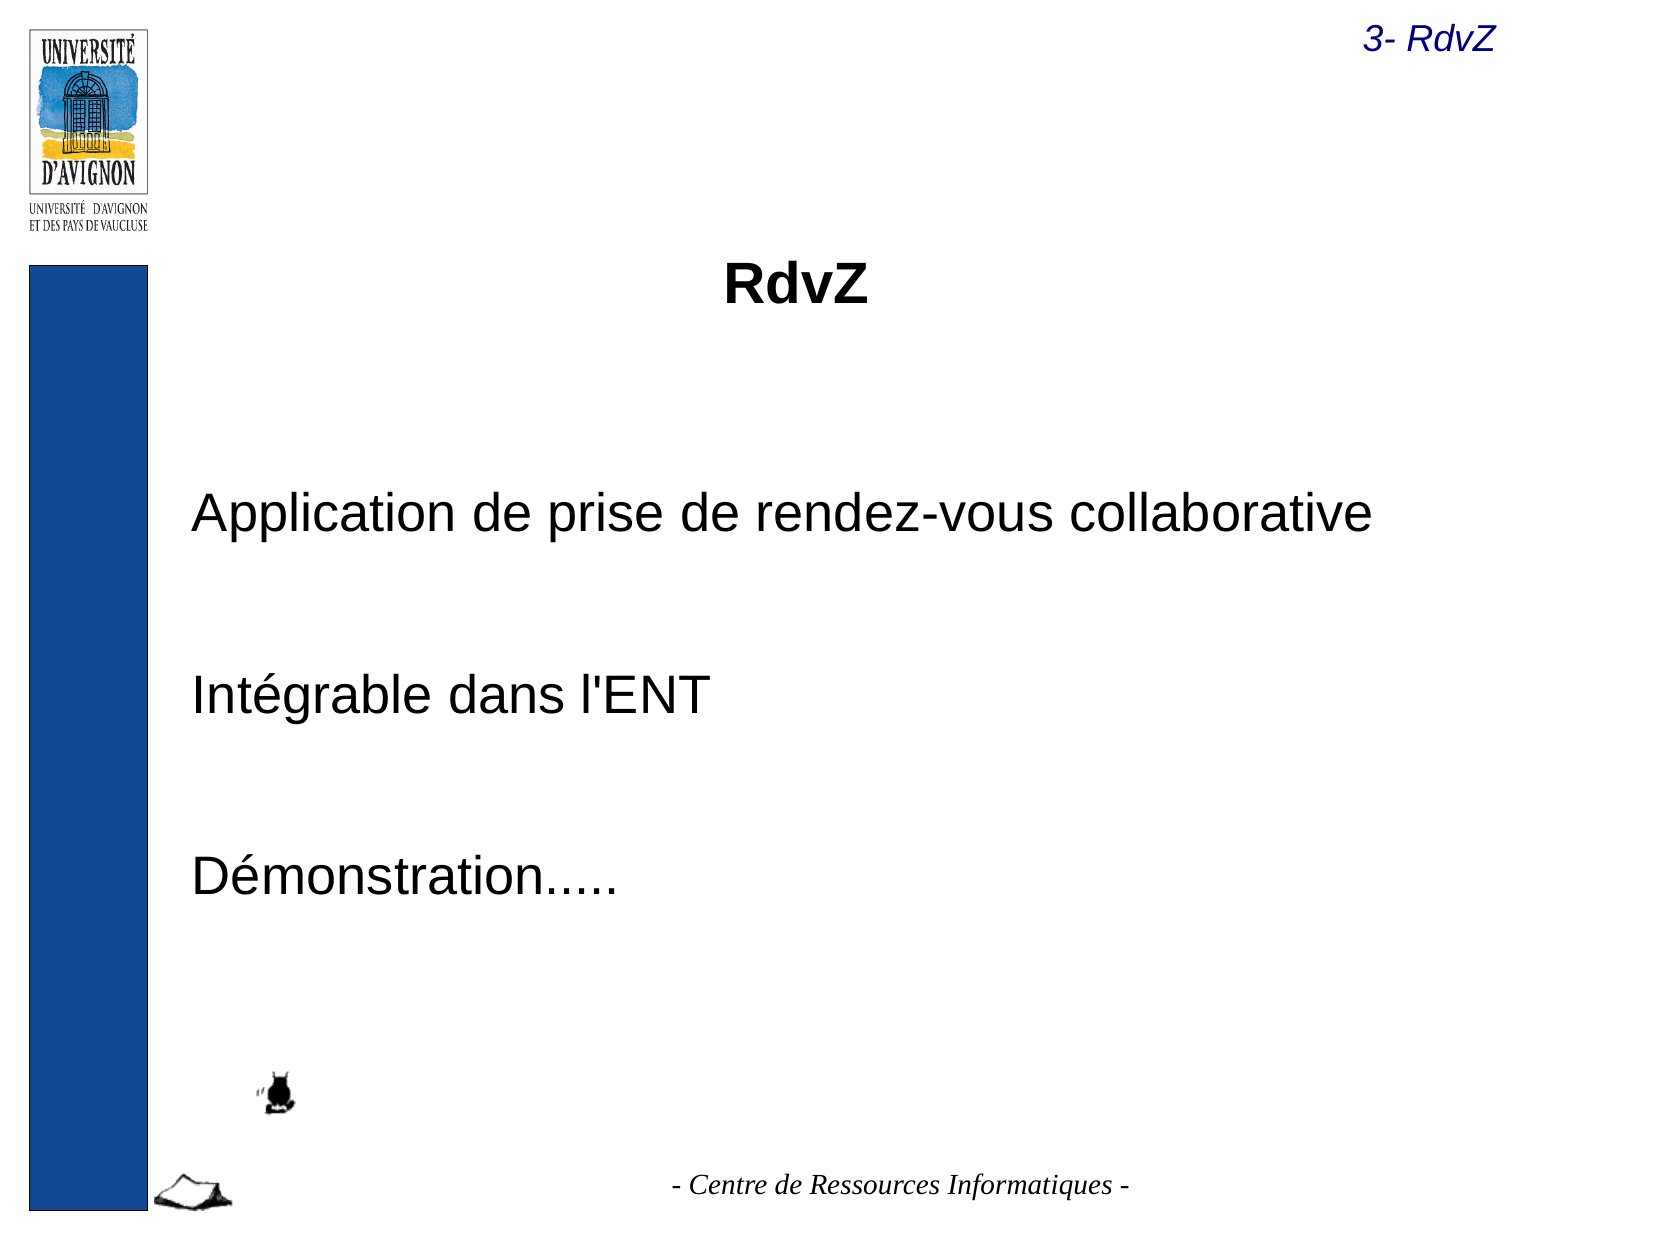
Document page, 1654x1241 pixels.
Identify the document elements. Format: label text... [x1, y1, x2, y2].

text_box RdvZ [708, 243, 1093, 384]
text_box - Centre de Ressources Informatiques - [648, 1160, 1153, 1209]
text_box Application de prise de rendez-vous collaborative Intégrable dans l'ENT Démonstration..... [177, 354, 1447, 914]
text_box [29, 265, 148, 1211]
picture [154, 1070, 296, 1211]
text_box 3- RdvZ [1347, 10, 1654, 68]
picture [29, 29, 148, 236]
